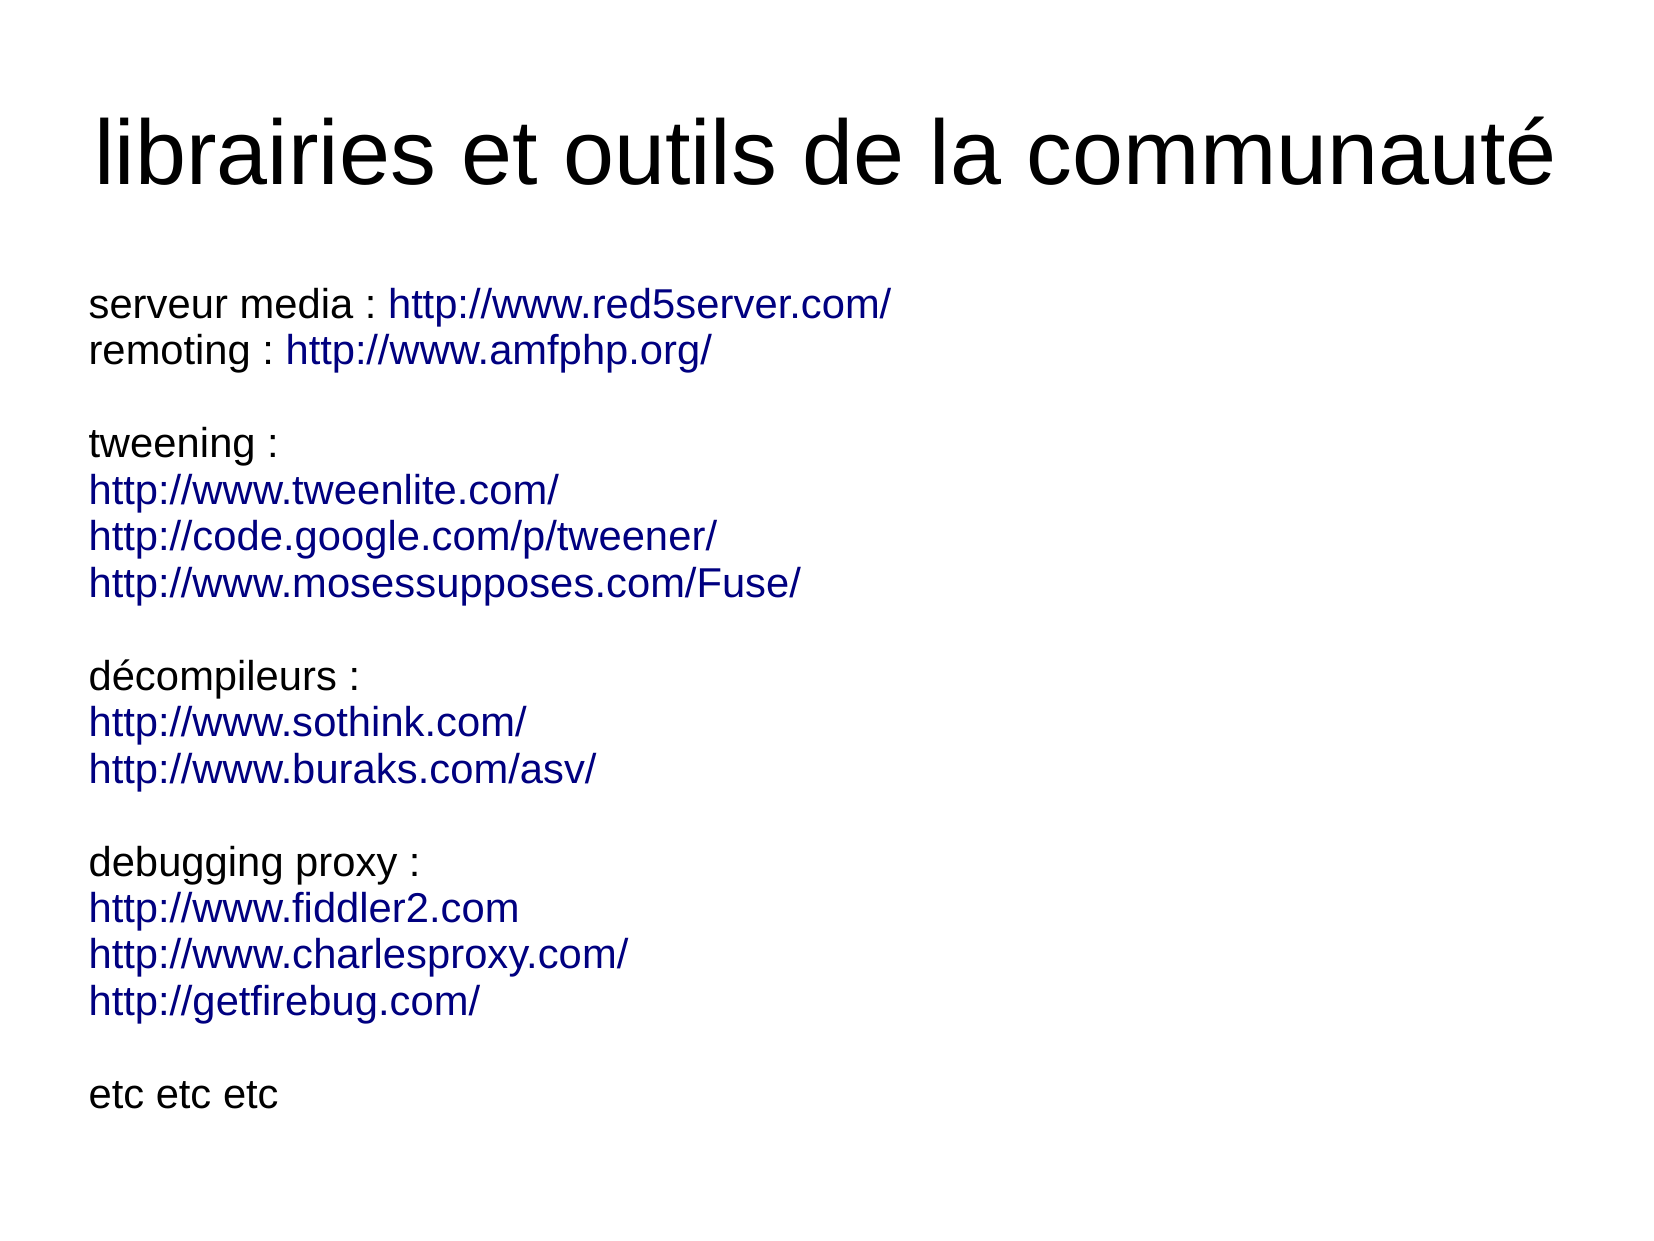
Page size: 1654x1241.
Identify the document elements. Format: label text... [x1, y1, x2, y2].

title librairies et outils de la communauté [82, 49, 1571, 257]
subtitle serveur media : http://www.red5server.com/ remoting : http://www.amfphp.org/ tweening : http://www.tweenlite.com/ http://code.google.com/p/tweener/ http://www.mosessupposes.com/Fuse/ décompileurs : http://www.sothink.com/ http://www.buraks.com/asv/ debugging proxy : http://www.fiddler2.com http://www.charlesproxy.com/ http://getfirebug.com/ etc etc etc [88, 206, 1577, 1192]
